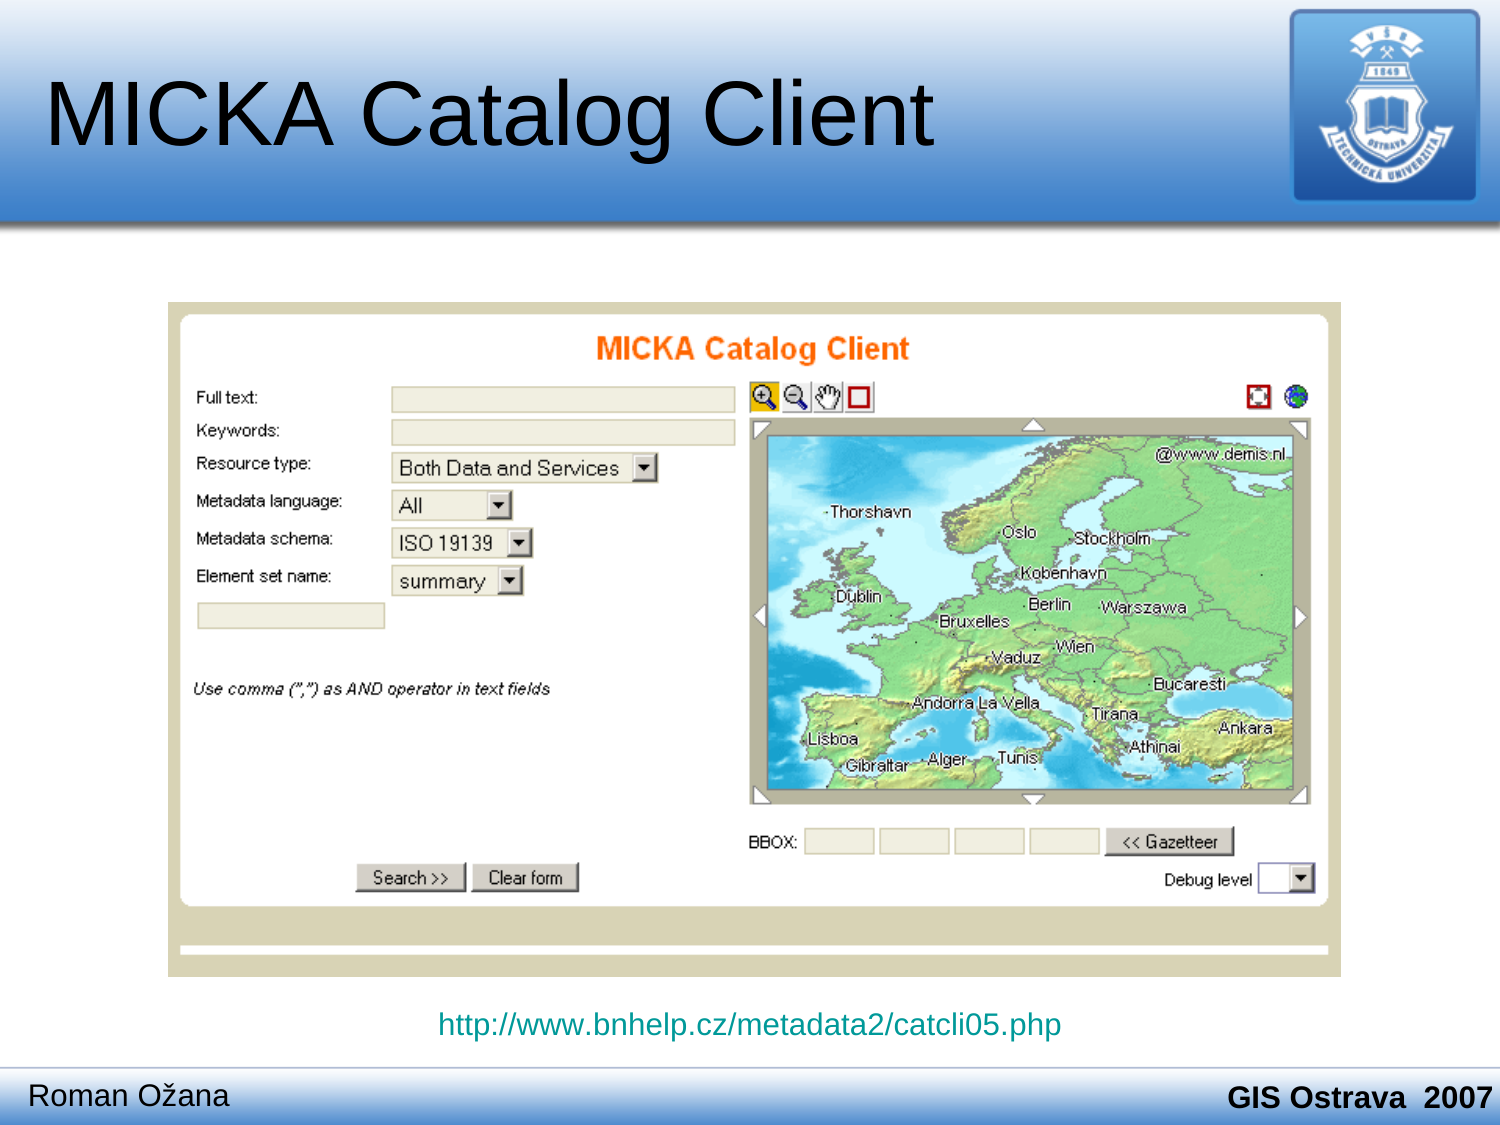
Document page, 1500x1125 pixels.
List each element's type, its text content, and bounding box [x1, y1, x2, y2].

picture [0, 0, 1500, 999]
text_box http://www.bnhelp.cz/metadata2/catcli05.php [0, 999, 1500, 1050]
picture [0, 1050, 1500, 1125]
title MICKA Catalog Client [29, 31, 1235, 197]
